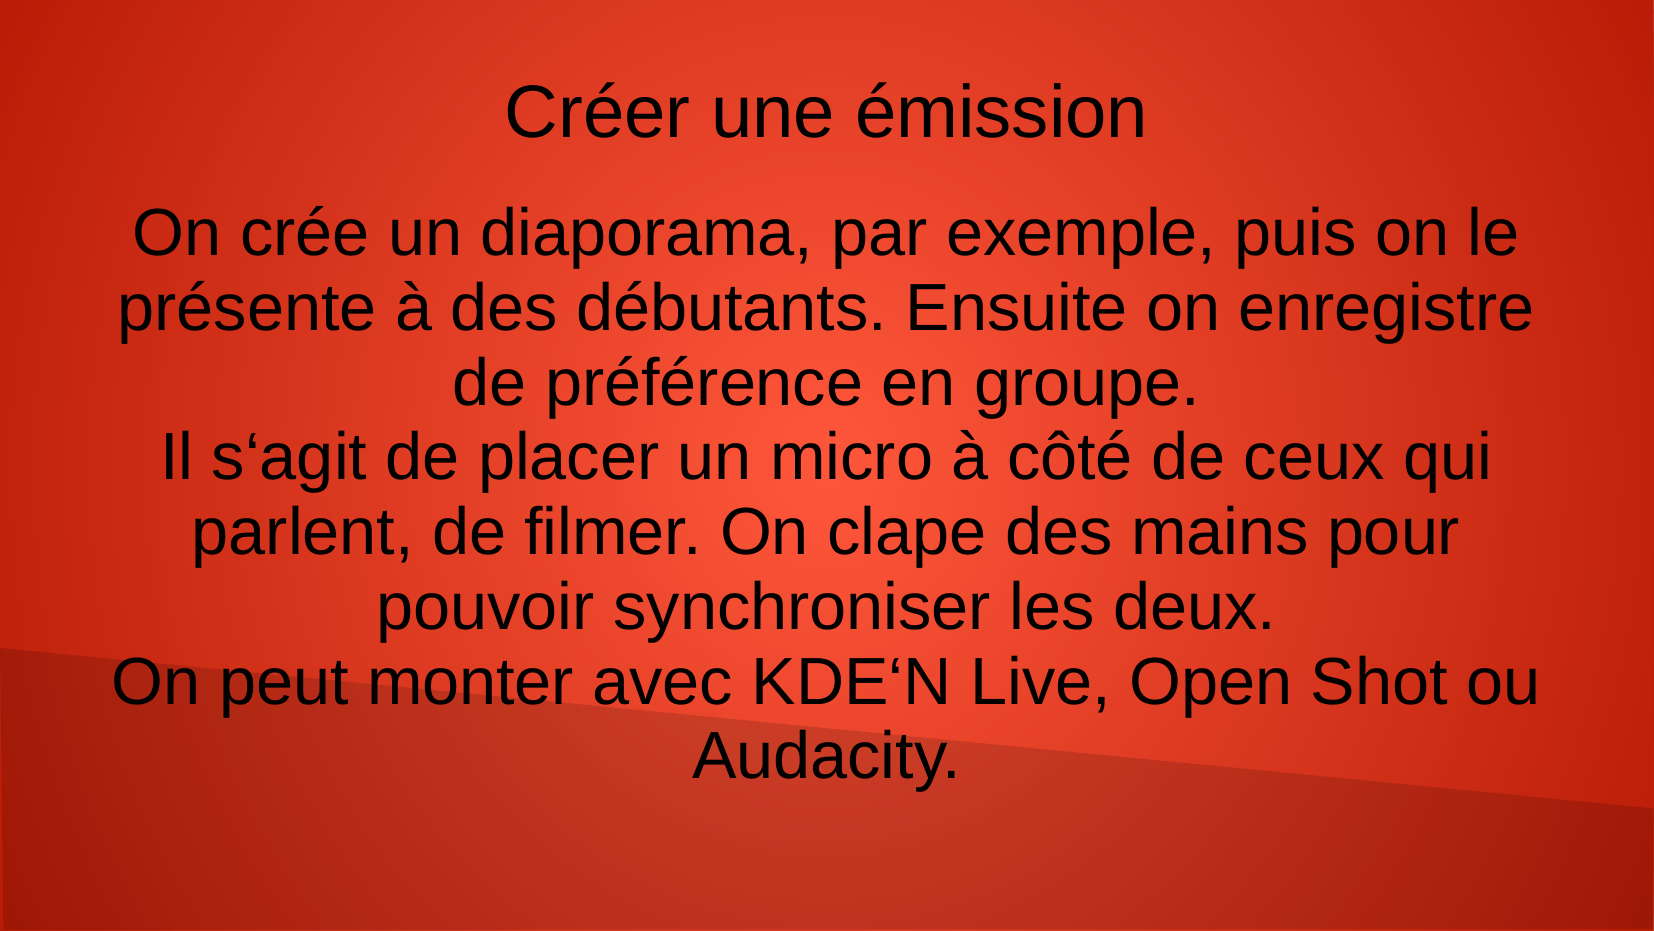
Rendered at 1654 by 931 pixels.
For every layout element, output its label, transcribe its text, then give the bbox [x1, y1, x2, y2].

title Créer une émission [82, 35, 1571, 189]
subtitle On crée un diaporama, par exemple, puis on le présente à des débutants. Ensuite on enregistre de préférence en groupe. Il s‘agit de placer un micro à côté de ceux qui parlent, de filmer. On clape des mains pour pouvoir synchroniser les deux. On peut monter avec KDE‘N Live, Open Shot ou Audacity. [82, 195, 1571, 794]
